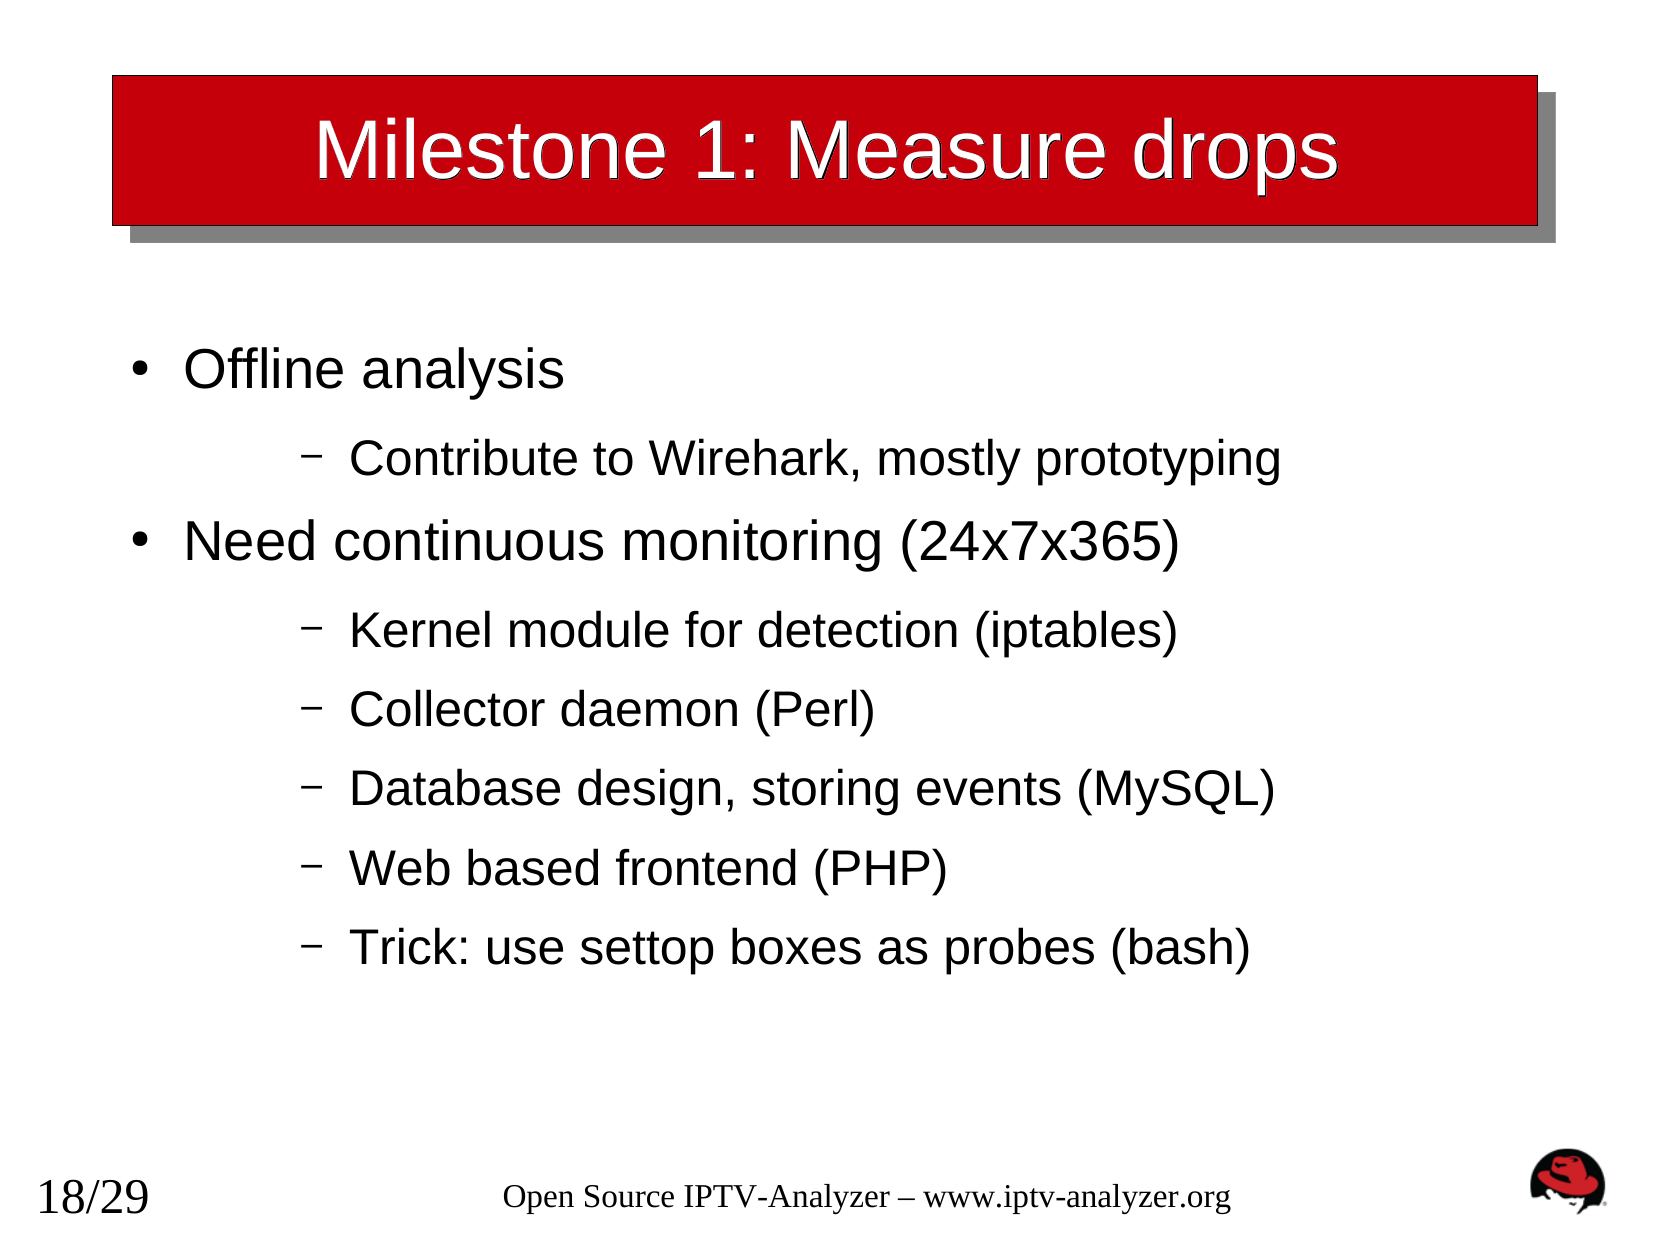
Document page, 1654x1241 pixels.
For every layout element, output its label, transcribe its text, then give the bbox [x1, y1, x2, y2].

list Offline analysis Contribute to Wirehark, mostly prototyping Need continuous monitoring (24x7x365) Kernel module for detection (iptables) Collector daemon (Perl) Database design, storing events (MySQL) Web based frontend (PHP) Trick: use settop boxes as probes (bash) [112, 337, 1538, 1096]
title Milestone 1: Measure drops [116, 90, 1538, 211]
picture [1529, 1146, 1613, 1224]
